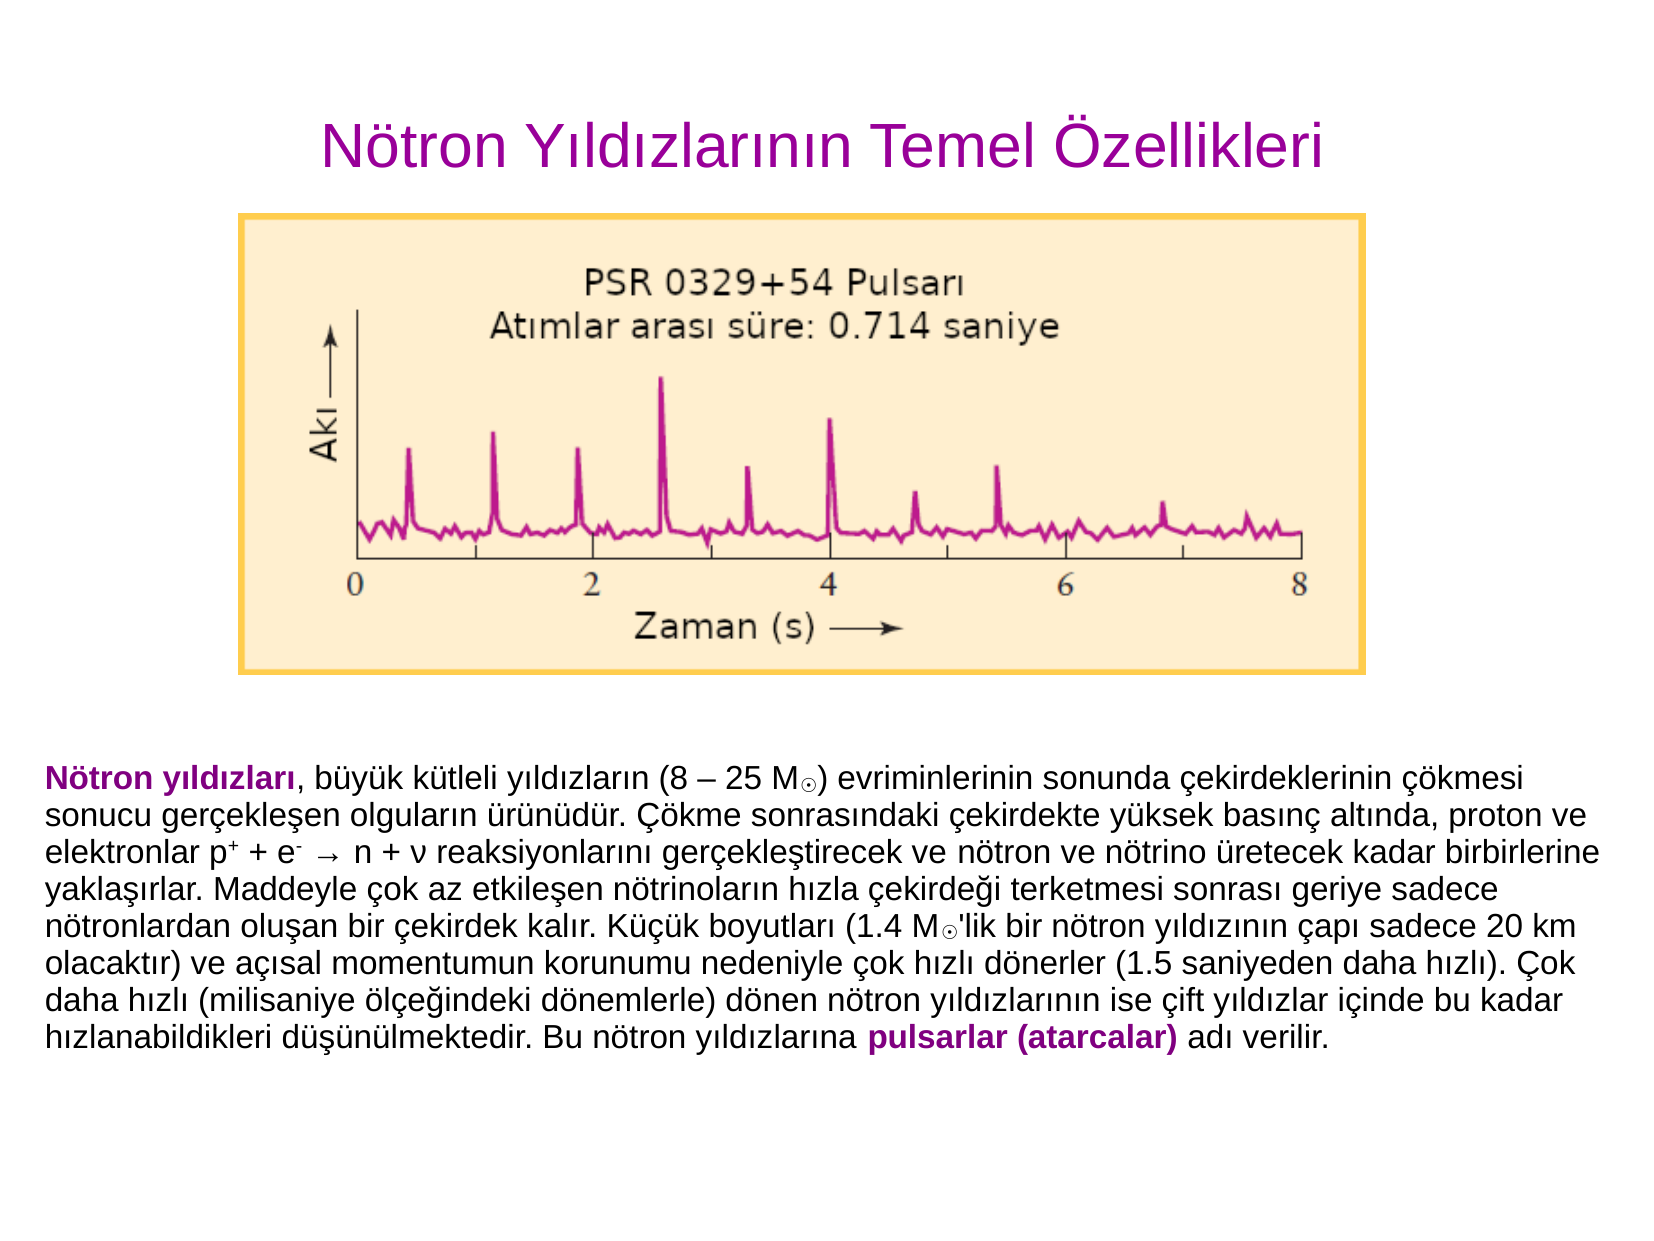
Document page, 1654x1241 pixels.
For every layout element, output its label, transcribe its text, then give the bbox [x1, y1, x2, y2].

text_box Nötron yıldızları, büyük kütleli yıldızların (8 – 25 M☉) evriminlerinin sonunda çekirdeklerinin çökmesi sonucu gerçekleşen olguların ürünüdür. Çökme sonrasındaki çekirdekte yüksek basınç altında, proton ve elektronlar p+ + e- → n + ν reaksiyonlarını gerçekleştirecek ve nötron ve nötrino üretecek kadar birbirlerine yaklaşırlar. Maddeyle çok az etkileşen nötrinoların hızla çekirdeği terketmesi sonrası geriye sadece nötronlardan oluşan bir çekirdek kalır. Küçük boyutları (1.4 M☉'lik bir nötron yıldızının çapı sadece 20 km olacaktır) ve açısal momentumun korunumu nedeniyle çok hızlı dönerler (1.5 saniyeden daha hızlı). Çok daha hızlı (milisaniye ölçeğindeki dönemlerle) dönen nötron yıldızlarının ise çift yıldızlar içinde bu kadar hızlanabildikleri düşünülmektedir. Bu nötron yıldızlarına pulsarlar (atarcalar) adı verilir. [30, 751, 1621, 1063]
text_box Nötron Yıldızlarının Temel Özellikleri [245, 103, 1401, 189]
picture [238, 213, 1366, 676]
